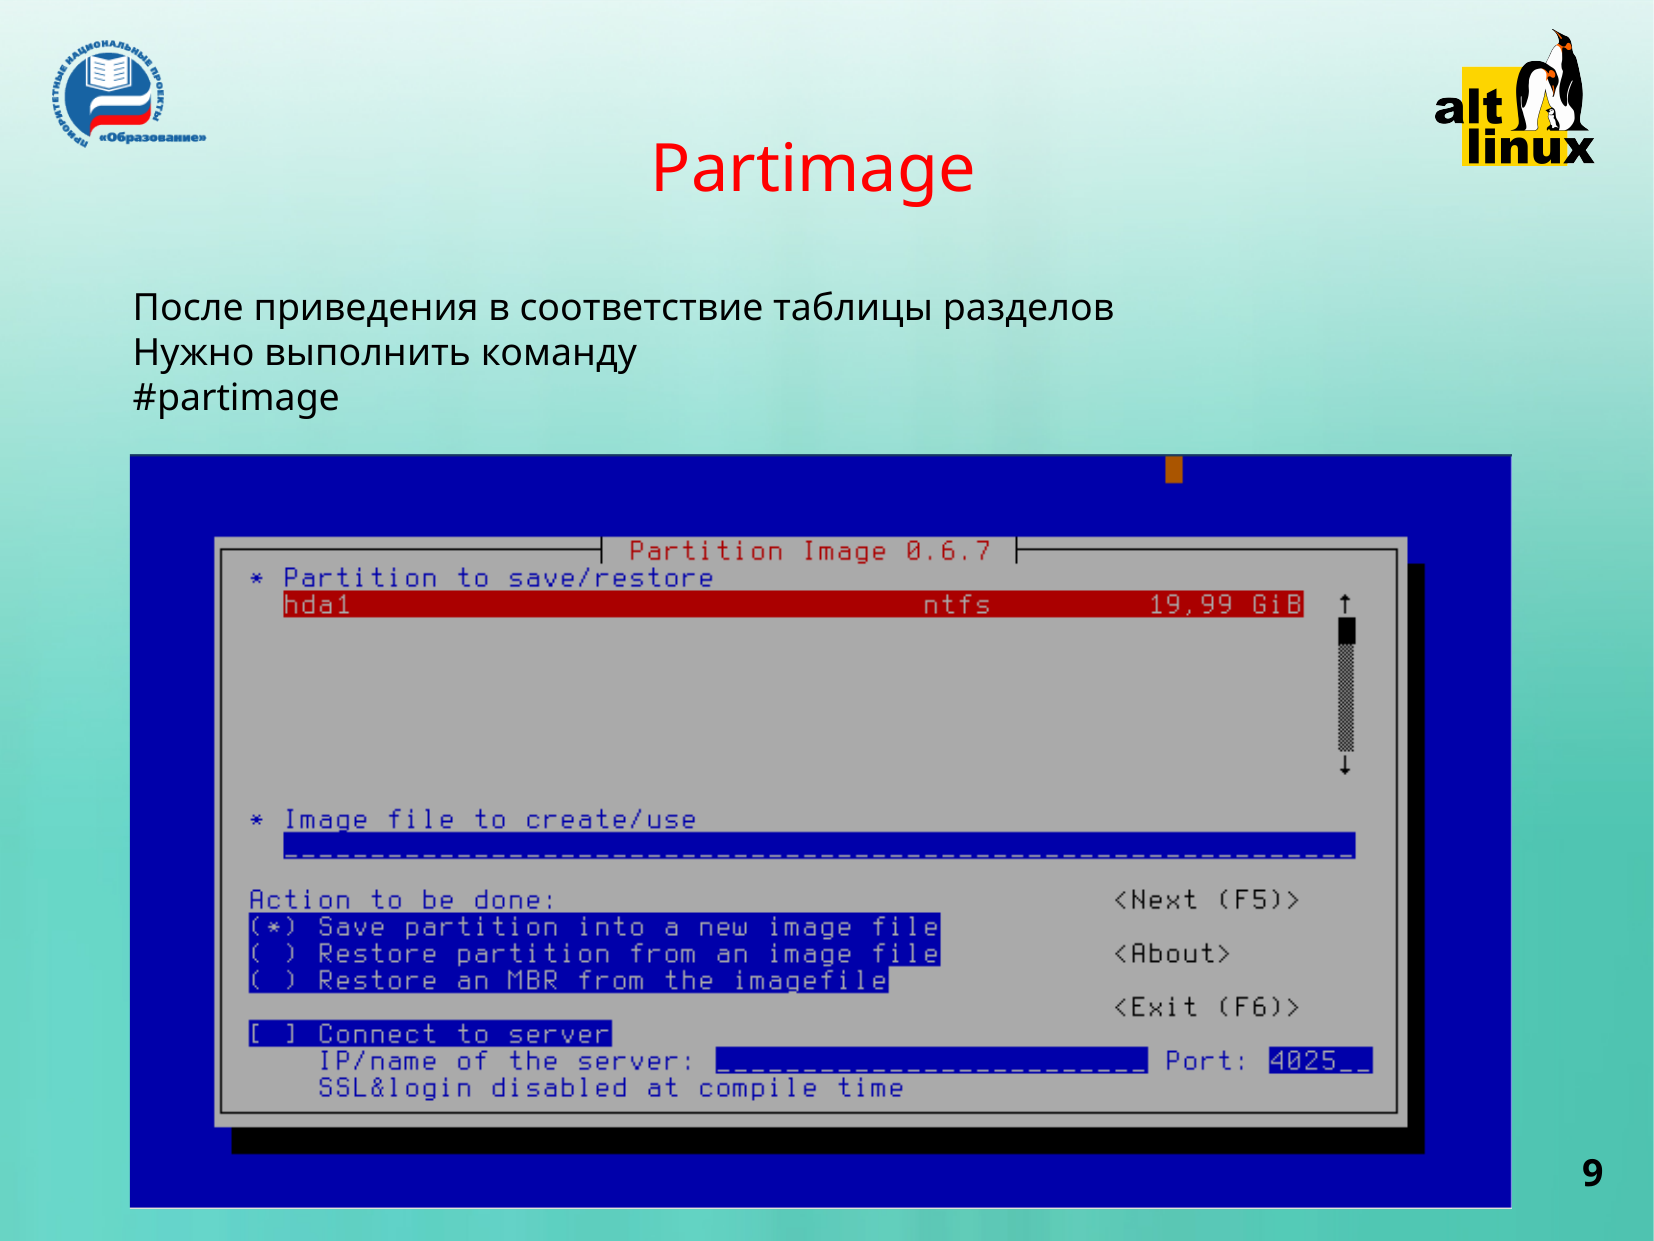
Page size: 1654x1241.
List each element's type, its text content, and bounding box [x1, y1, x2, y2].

text_box После приведения в соответствие таблицы разделов Нужно выполнить команду #partimage [117, 277, 1572, 427]
title Partimage [70, 53, 1557, 283]
picture [0, 0, 1654, 1241]
